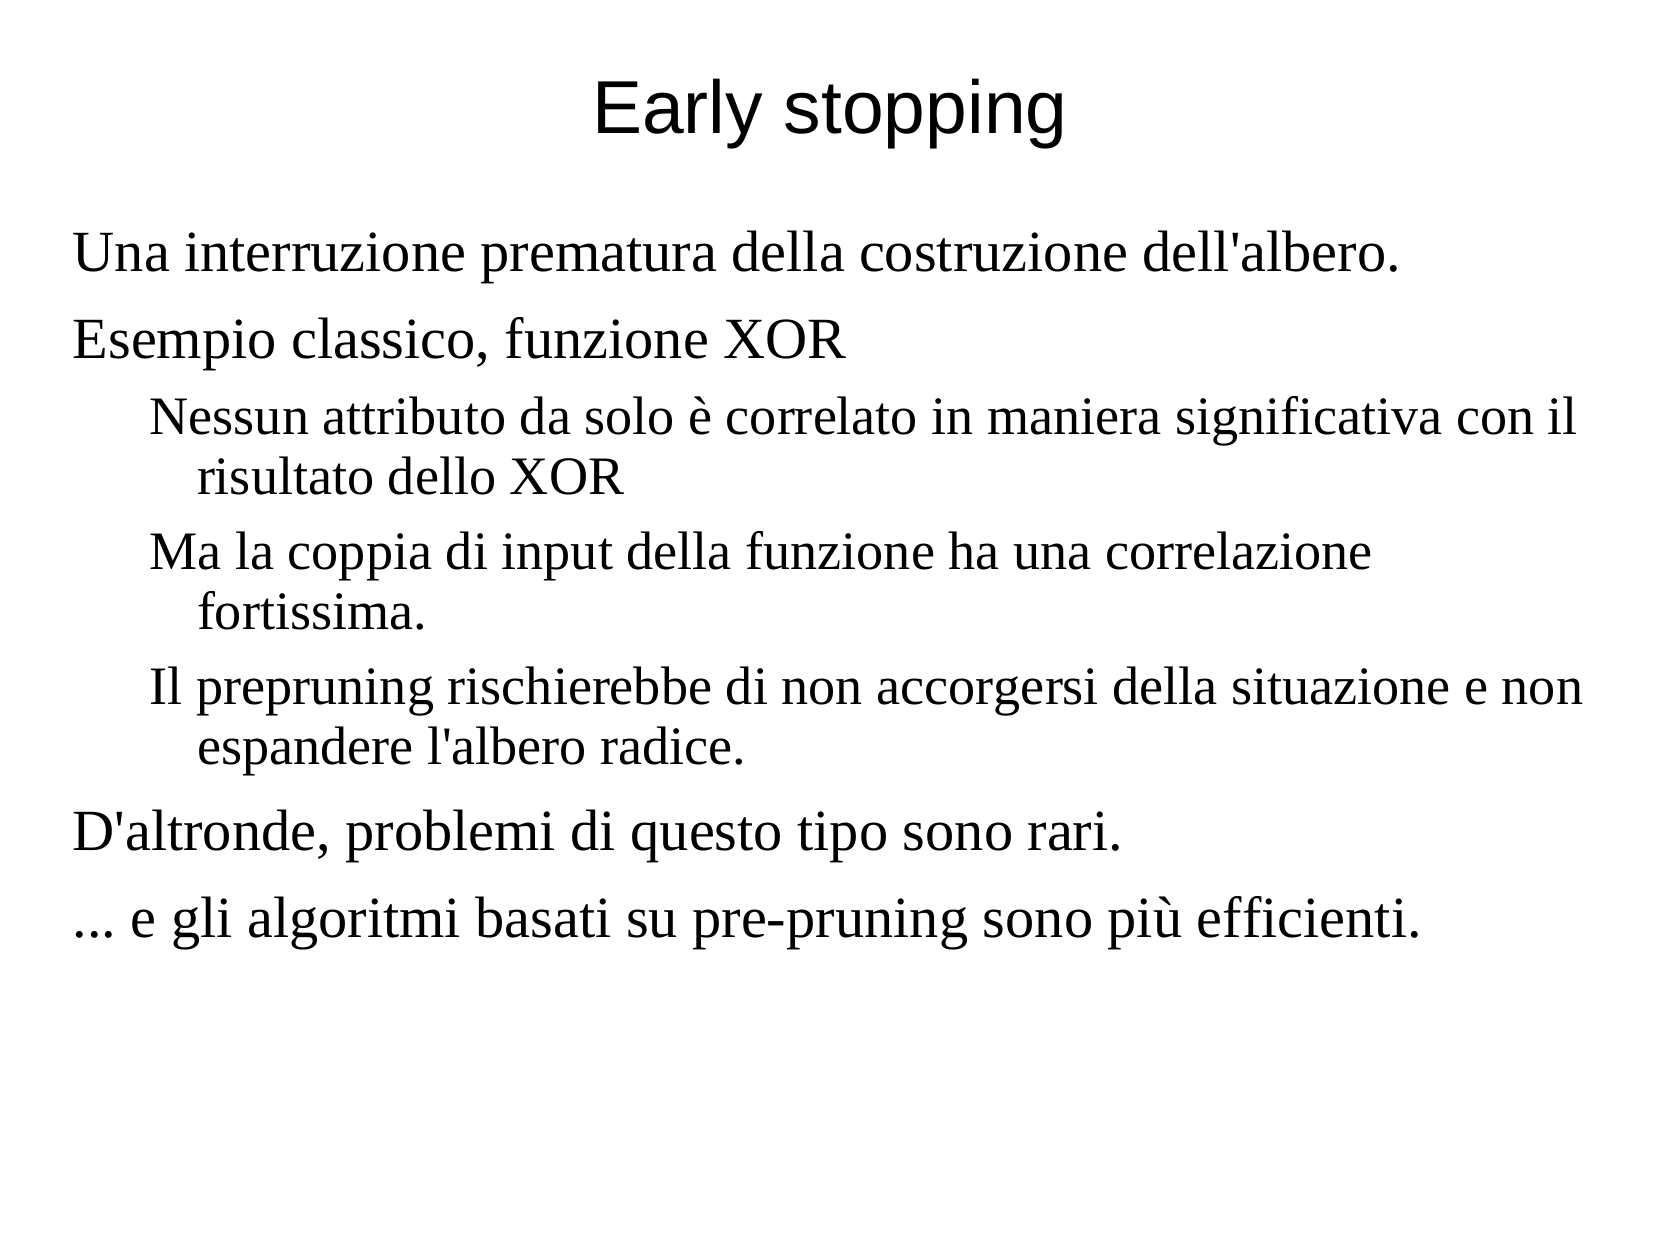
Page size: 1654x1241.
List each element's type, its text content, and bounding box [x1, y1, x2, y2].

title Early stopping [52, 42, 1608, 173]
list Una interruzione prematura della costruzione dell'albero. Esempio classico, funzione XOR Nessun attributo da solo è correlato in maniera significativa con il risultato dello XOR Ma la coppia di input della funzione ha una correlazione fortissima. Il prepruning rischierebbe di non accorgersi della situazione e non espandere l'albero radice. D'altronde, problemi di questo tipo sono rari. ... e gli algoritmi basati su pre-pruning sono più efficienti. [55, 219, 1605, 1179]
